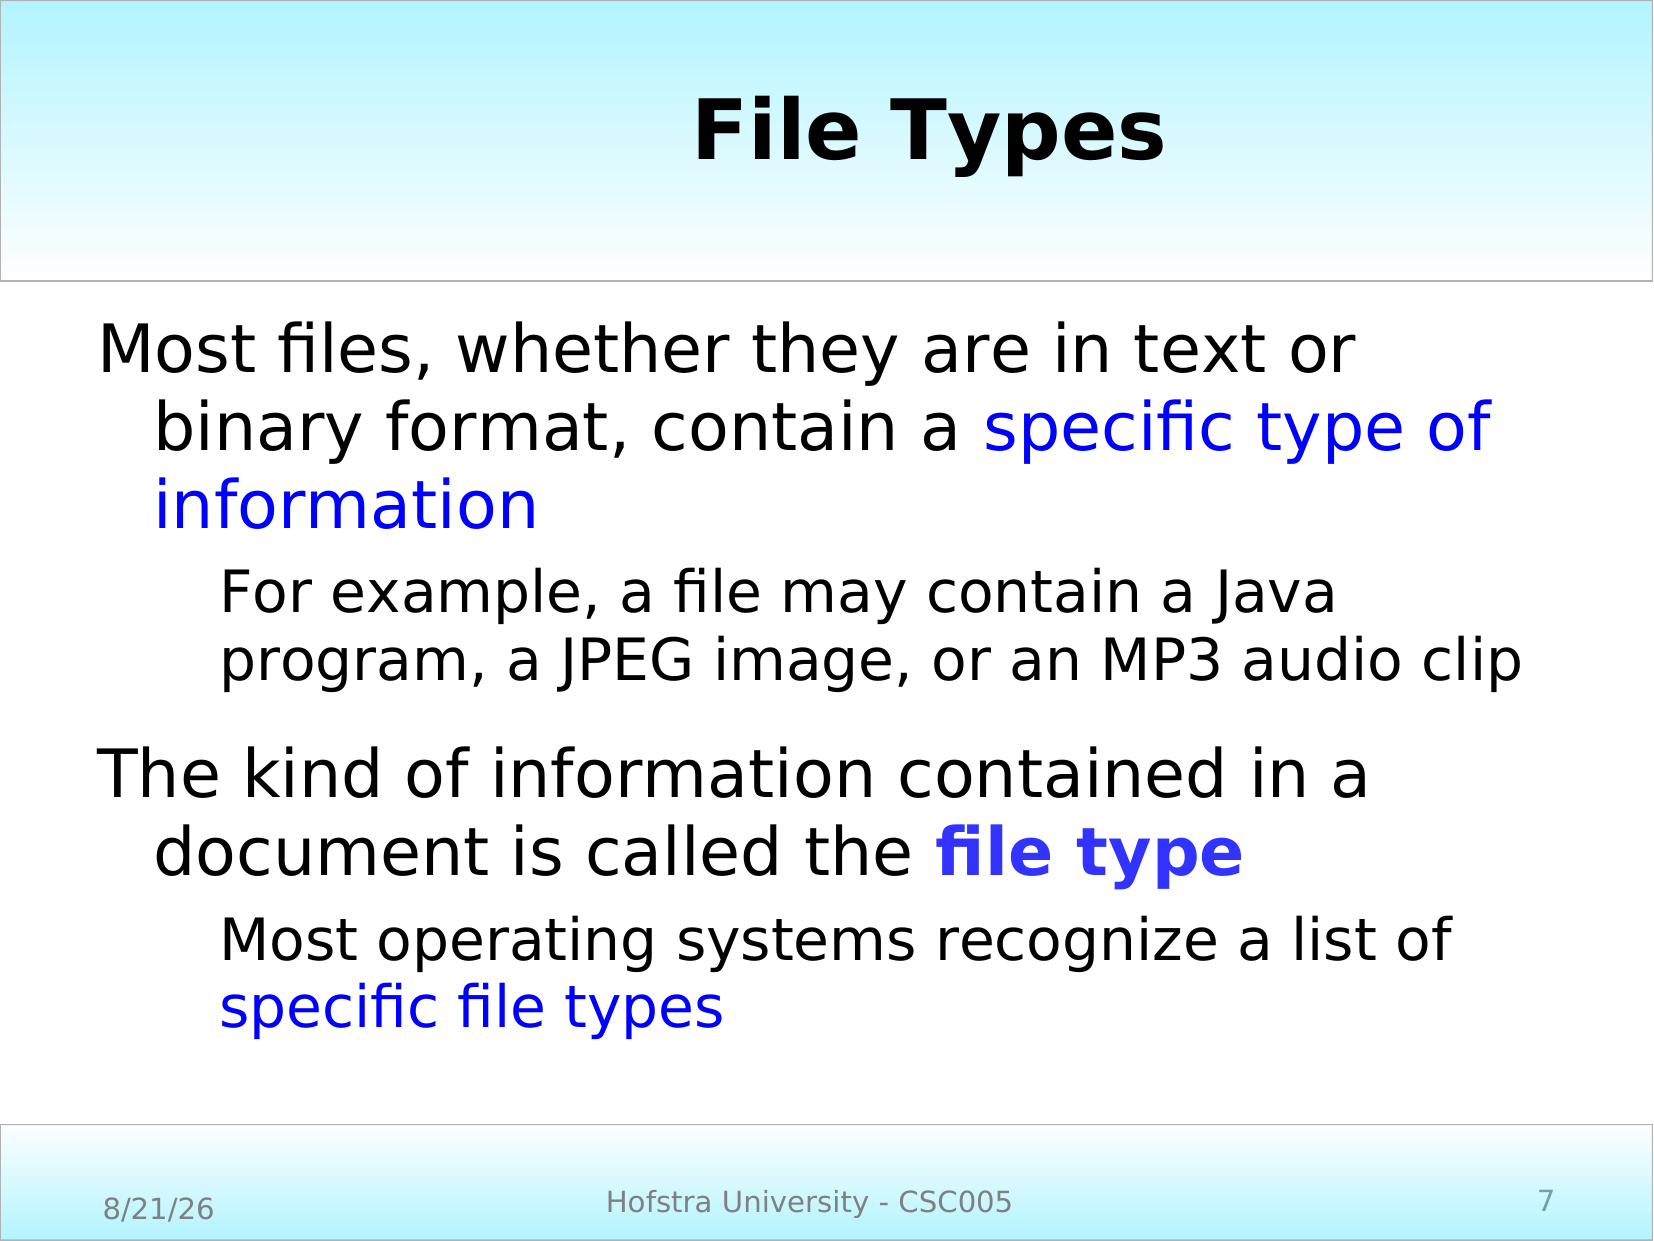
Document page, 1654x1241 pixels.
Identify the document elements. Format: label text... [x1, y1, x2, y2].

title File Types [247, 27, 1612, 235]
list Most files, whether they are in text or binary format, contain a specific type of information For example, a file may contain a Java program, a JPEG image, or an MP3 audio clip The kind of information contained in a document is called the file type Most operating systems recognize a list of specific file types [82, 303, 1571, 1225]
